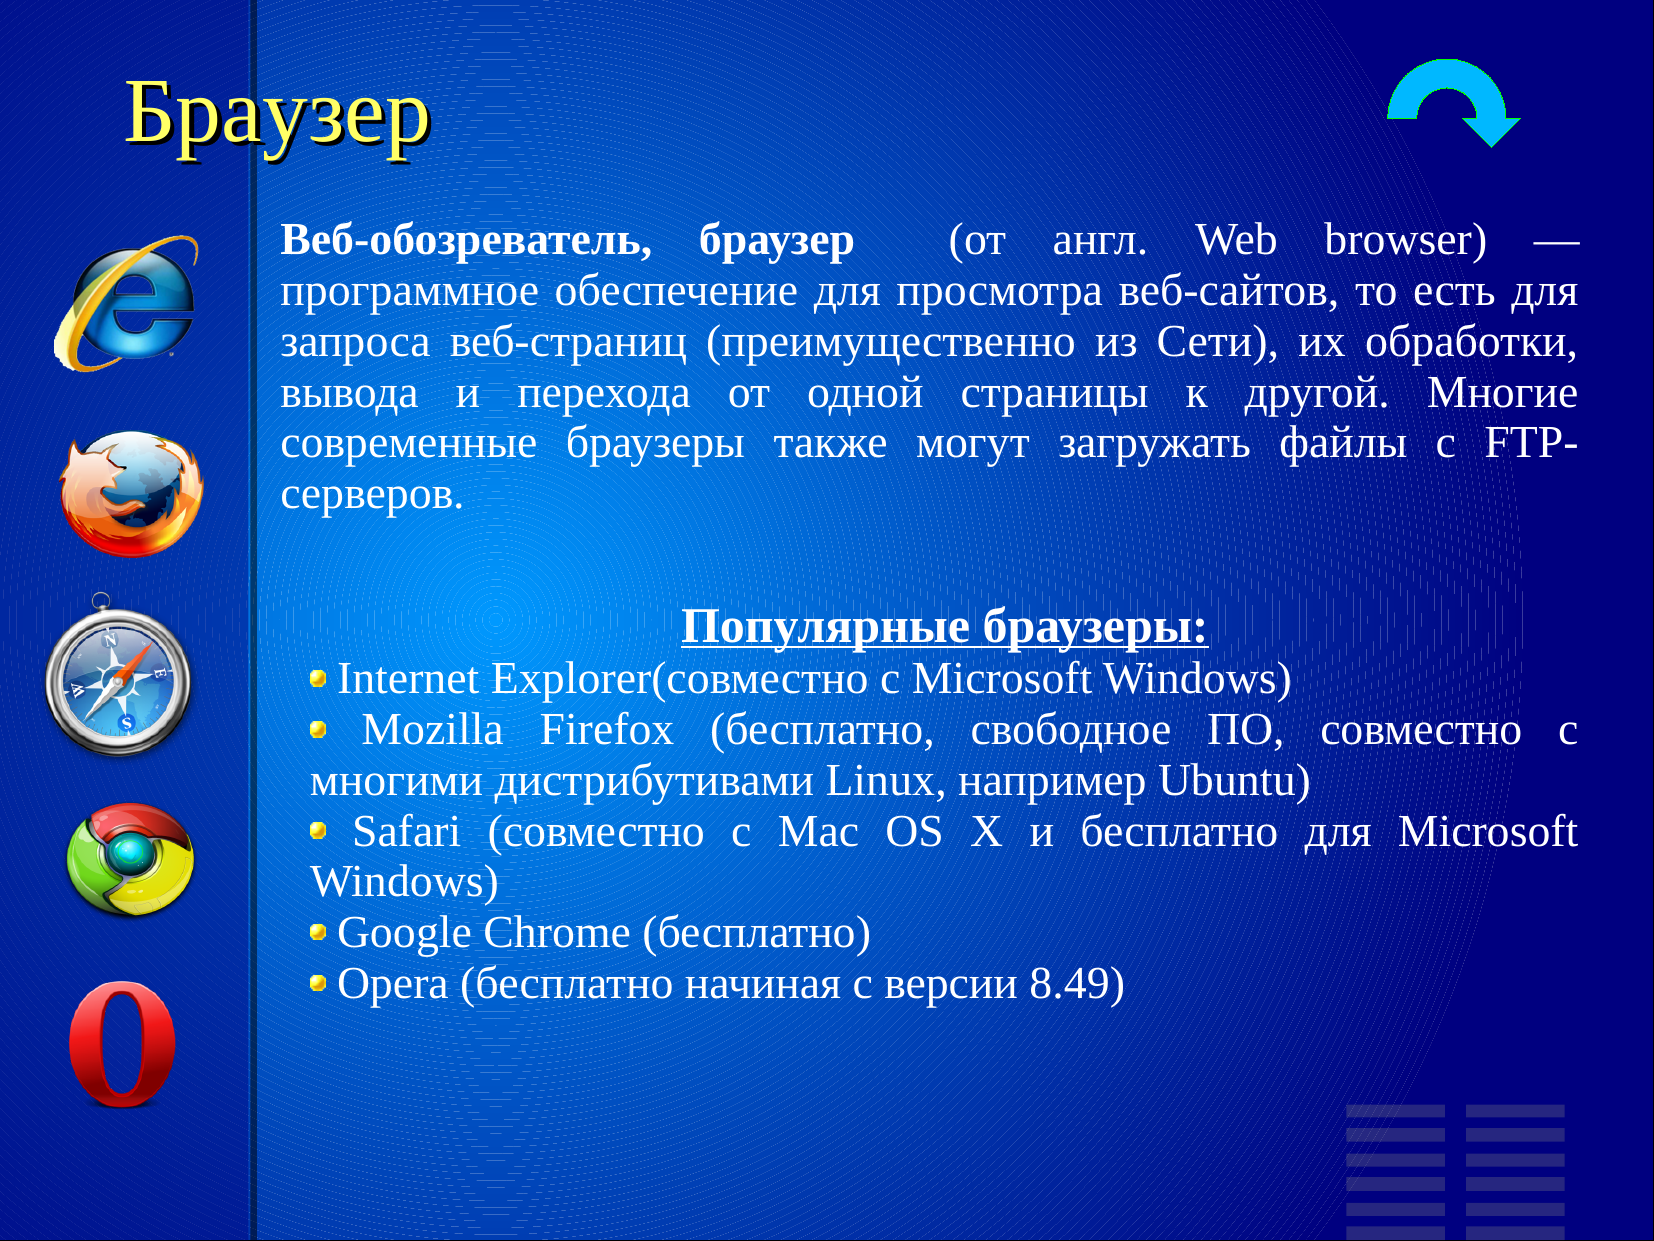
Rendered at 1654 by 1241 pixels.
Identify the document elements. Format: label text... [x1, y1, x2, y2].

text_box [1387, 59, 1521, 148]
title Браузер [123, 14, 1536, 207]
picture [59, 974, 184, 1115]
picture [29, 590, 207, 768]
picture [59, 797, 202, 927]
picture [54, 227, 207, 384]
text_box Популярные браузеры: Internet Explorer(совместно с Microsoft Windows) Mozilla Firefox (бесплатно, свободное ПО, совместно с многими дистрибутивами Linux, например Ubuntu) Safari (совместно с Mac OS X и бесплатно для Microsoft Windows) Google Chrome (бесплатно) Opera (бесплатно начиная с версии 8.49) [295, 590, 1595, 1020]
picture [59, 426, 204, 562]
text_box Веб-обозреватель, браузер (от англ. Web browser) — программное обеспечение для просмотра веб-сайтов, то есть для запроса веб-страниц (преимущественно из Сети), их обработки, вывода и перехода от одной страницы к другой. Многие современные браузеры также могут загружать файлы с FTP-серверов. [265, 206, 1595, 529]
